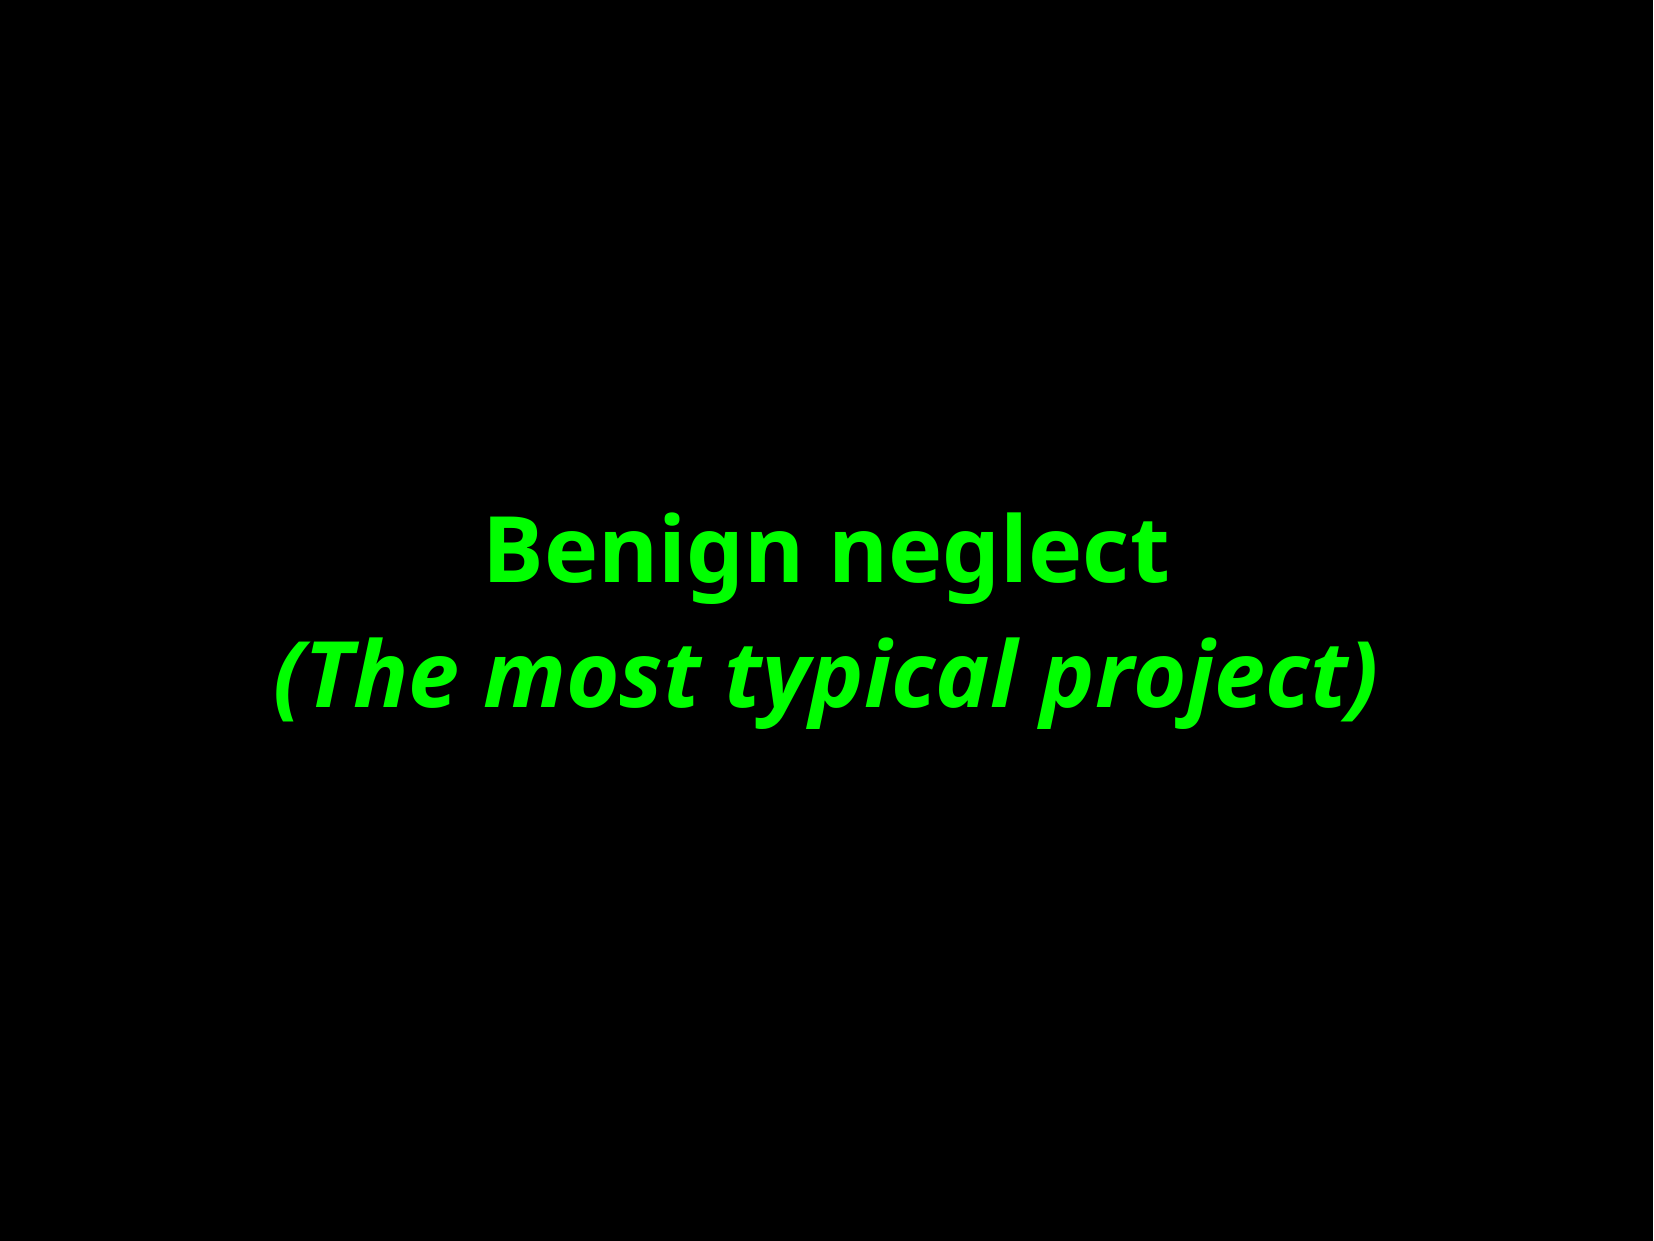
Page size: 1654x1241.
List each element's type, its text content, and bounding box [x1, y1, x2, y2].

title Benign neglect (The most typical project) [82, 136, 1571, 1084]
